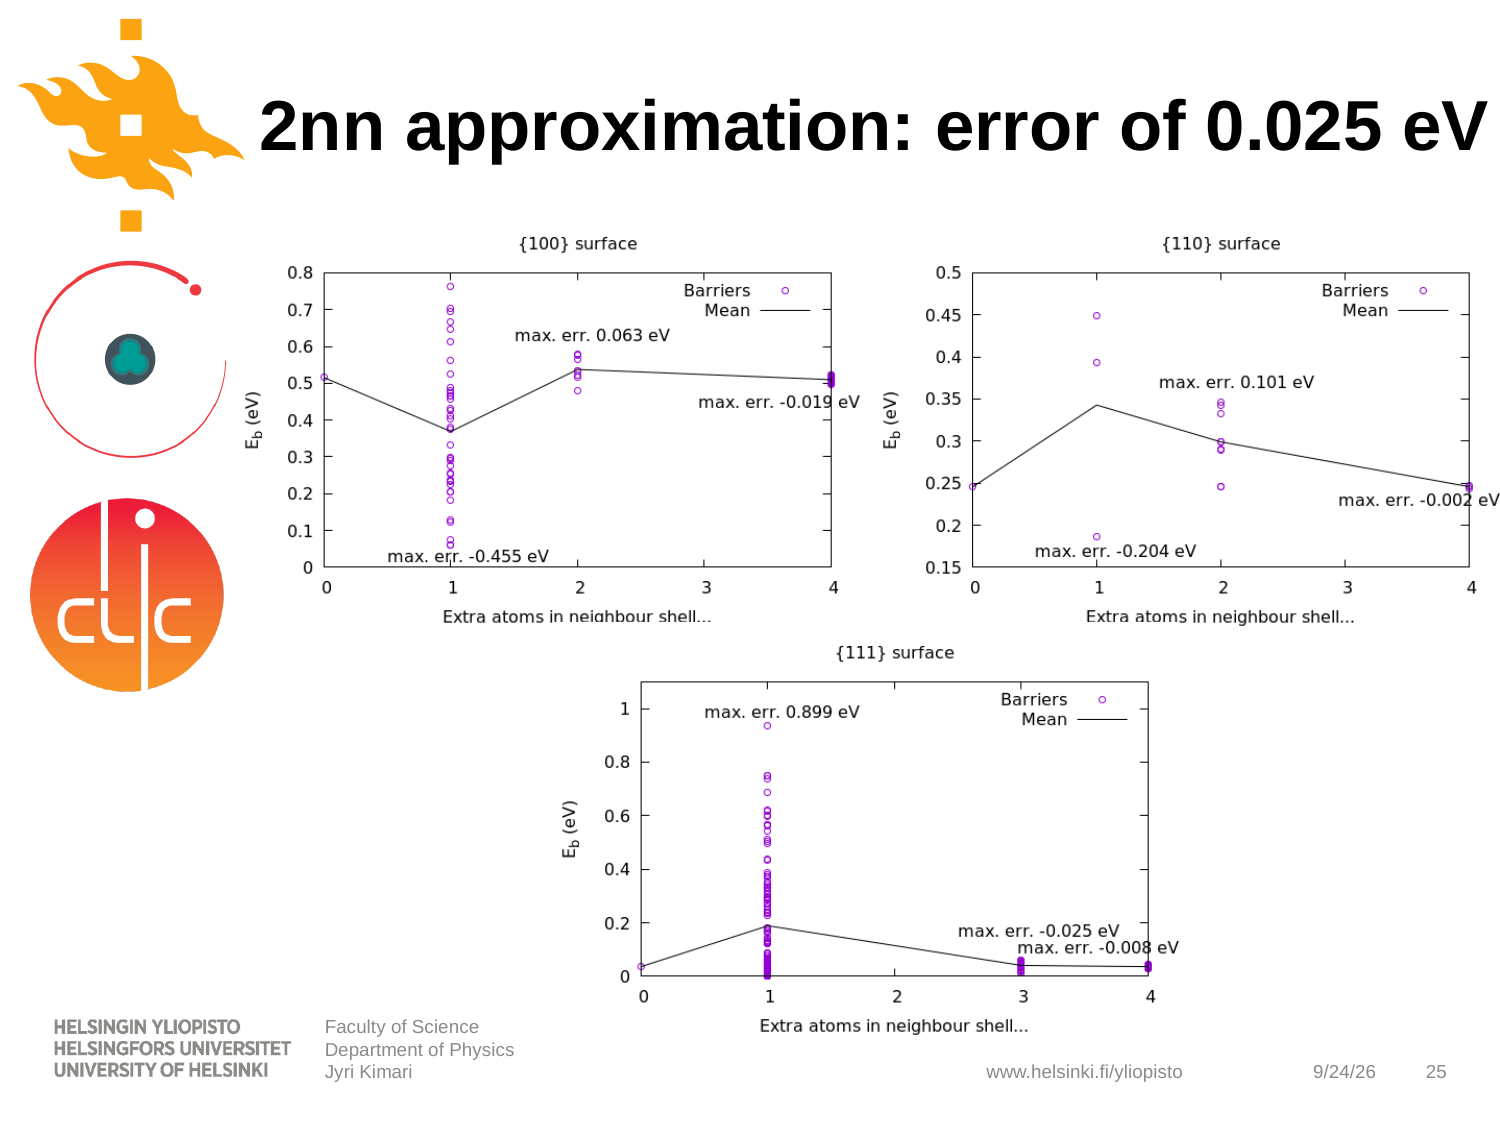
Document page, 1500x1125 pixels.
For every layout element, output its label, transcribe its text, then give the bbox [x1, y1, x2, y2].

slide_number 10 [1376, 1011, 1447, 1083]
footer Faculty of Science Department of Physics Jyri Kimari [324, 1011, 750, 1083]
slide_number 11/14/18 [1230, 1011, 1376, 1083]
picture [0, 213, 1500, 1039]
title 2nn approximation: error of 0.025 eV [259, 30, 1492, 214]
picture [53, 1017, 292, 1079]
